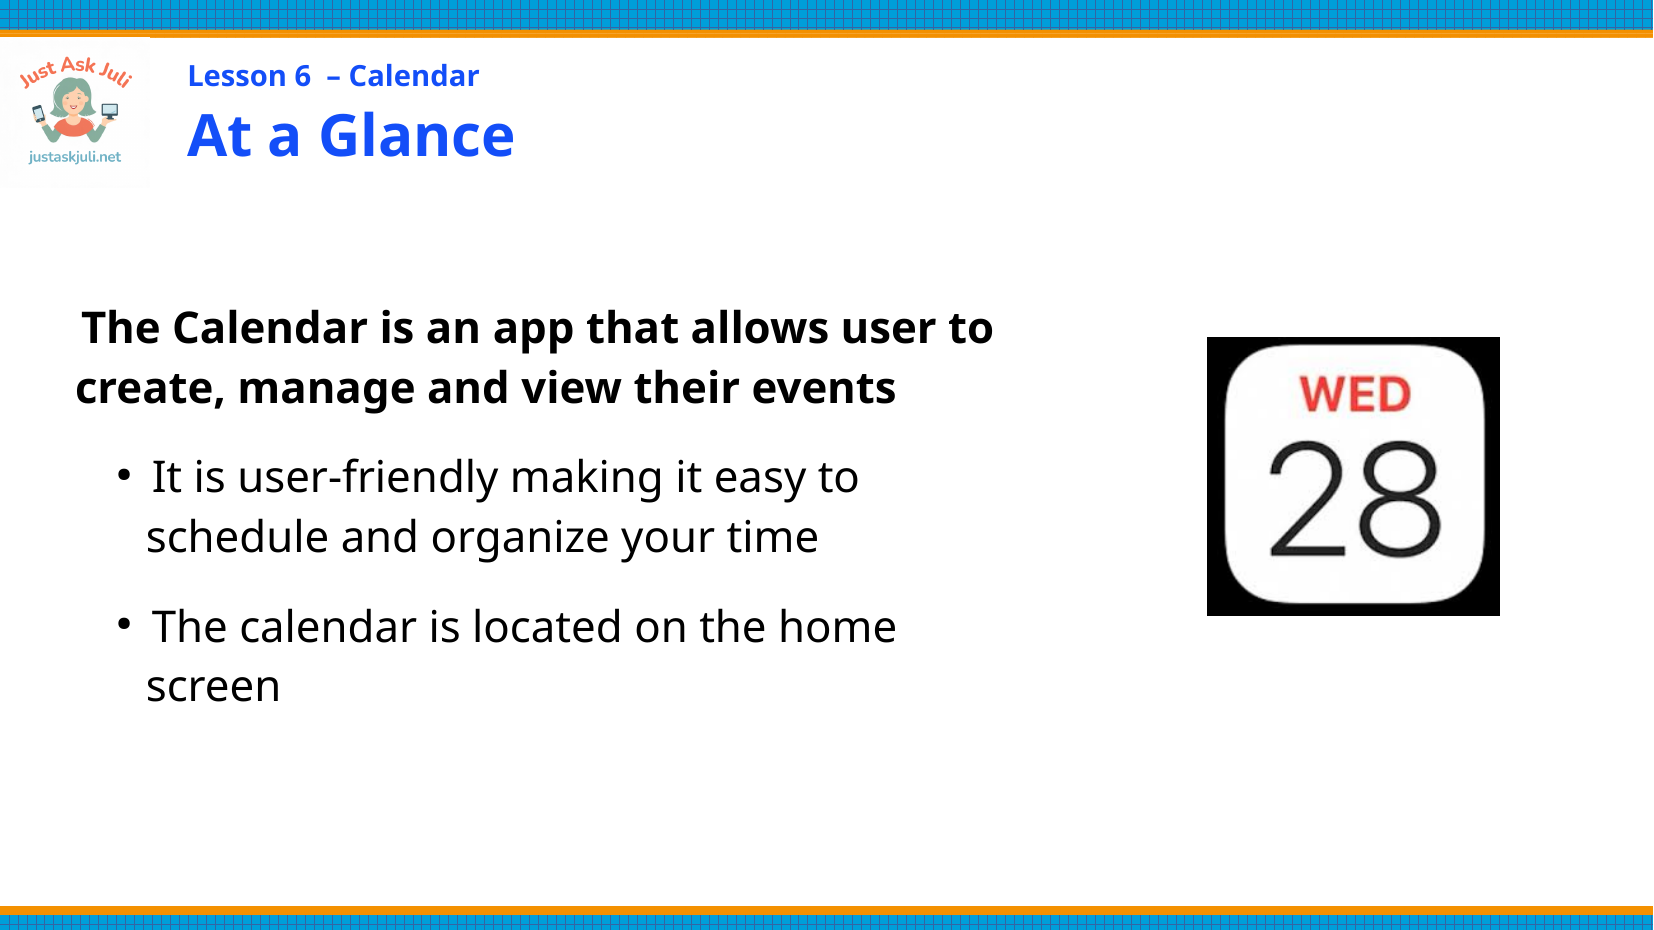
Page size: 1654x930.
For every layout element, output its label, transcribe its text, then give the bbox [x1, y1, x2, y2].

text_box Lesson 6 – Calendar At a Glance [187, 37, 1238, 192]
text_box The Calendar is an app that allows user to create, manage and view their events It is user-friendly making it easy to schedule and organize your time The calendar is located on the home screen [74, 240, 1013, 771]
picture [0, 37, 150, 188]
picture [1207, 337, 1500, 616]
